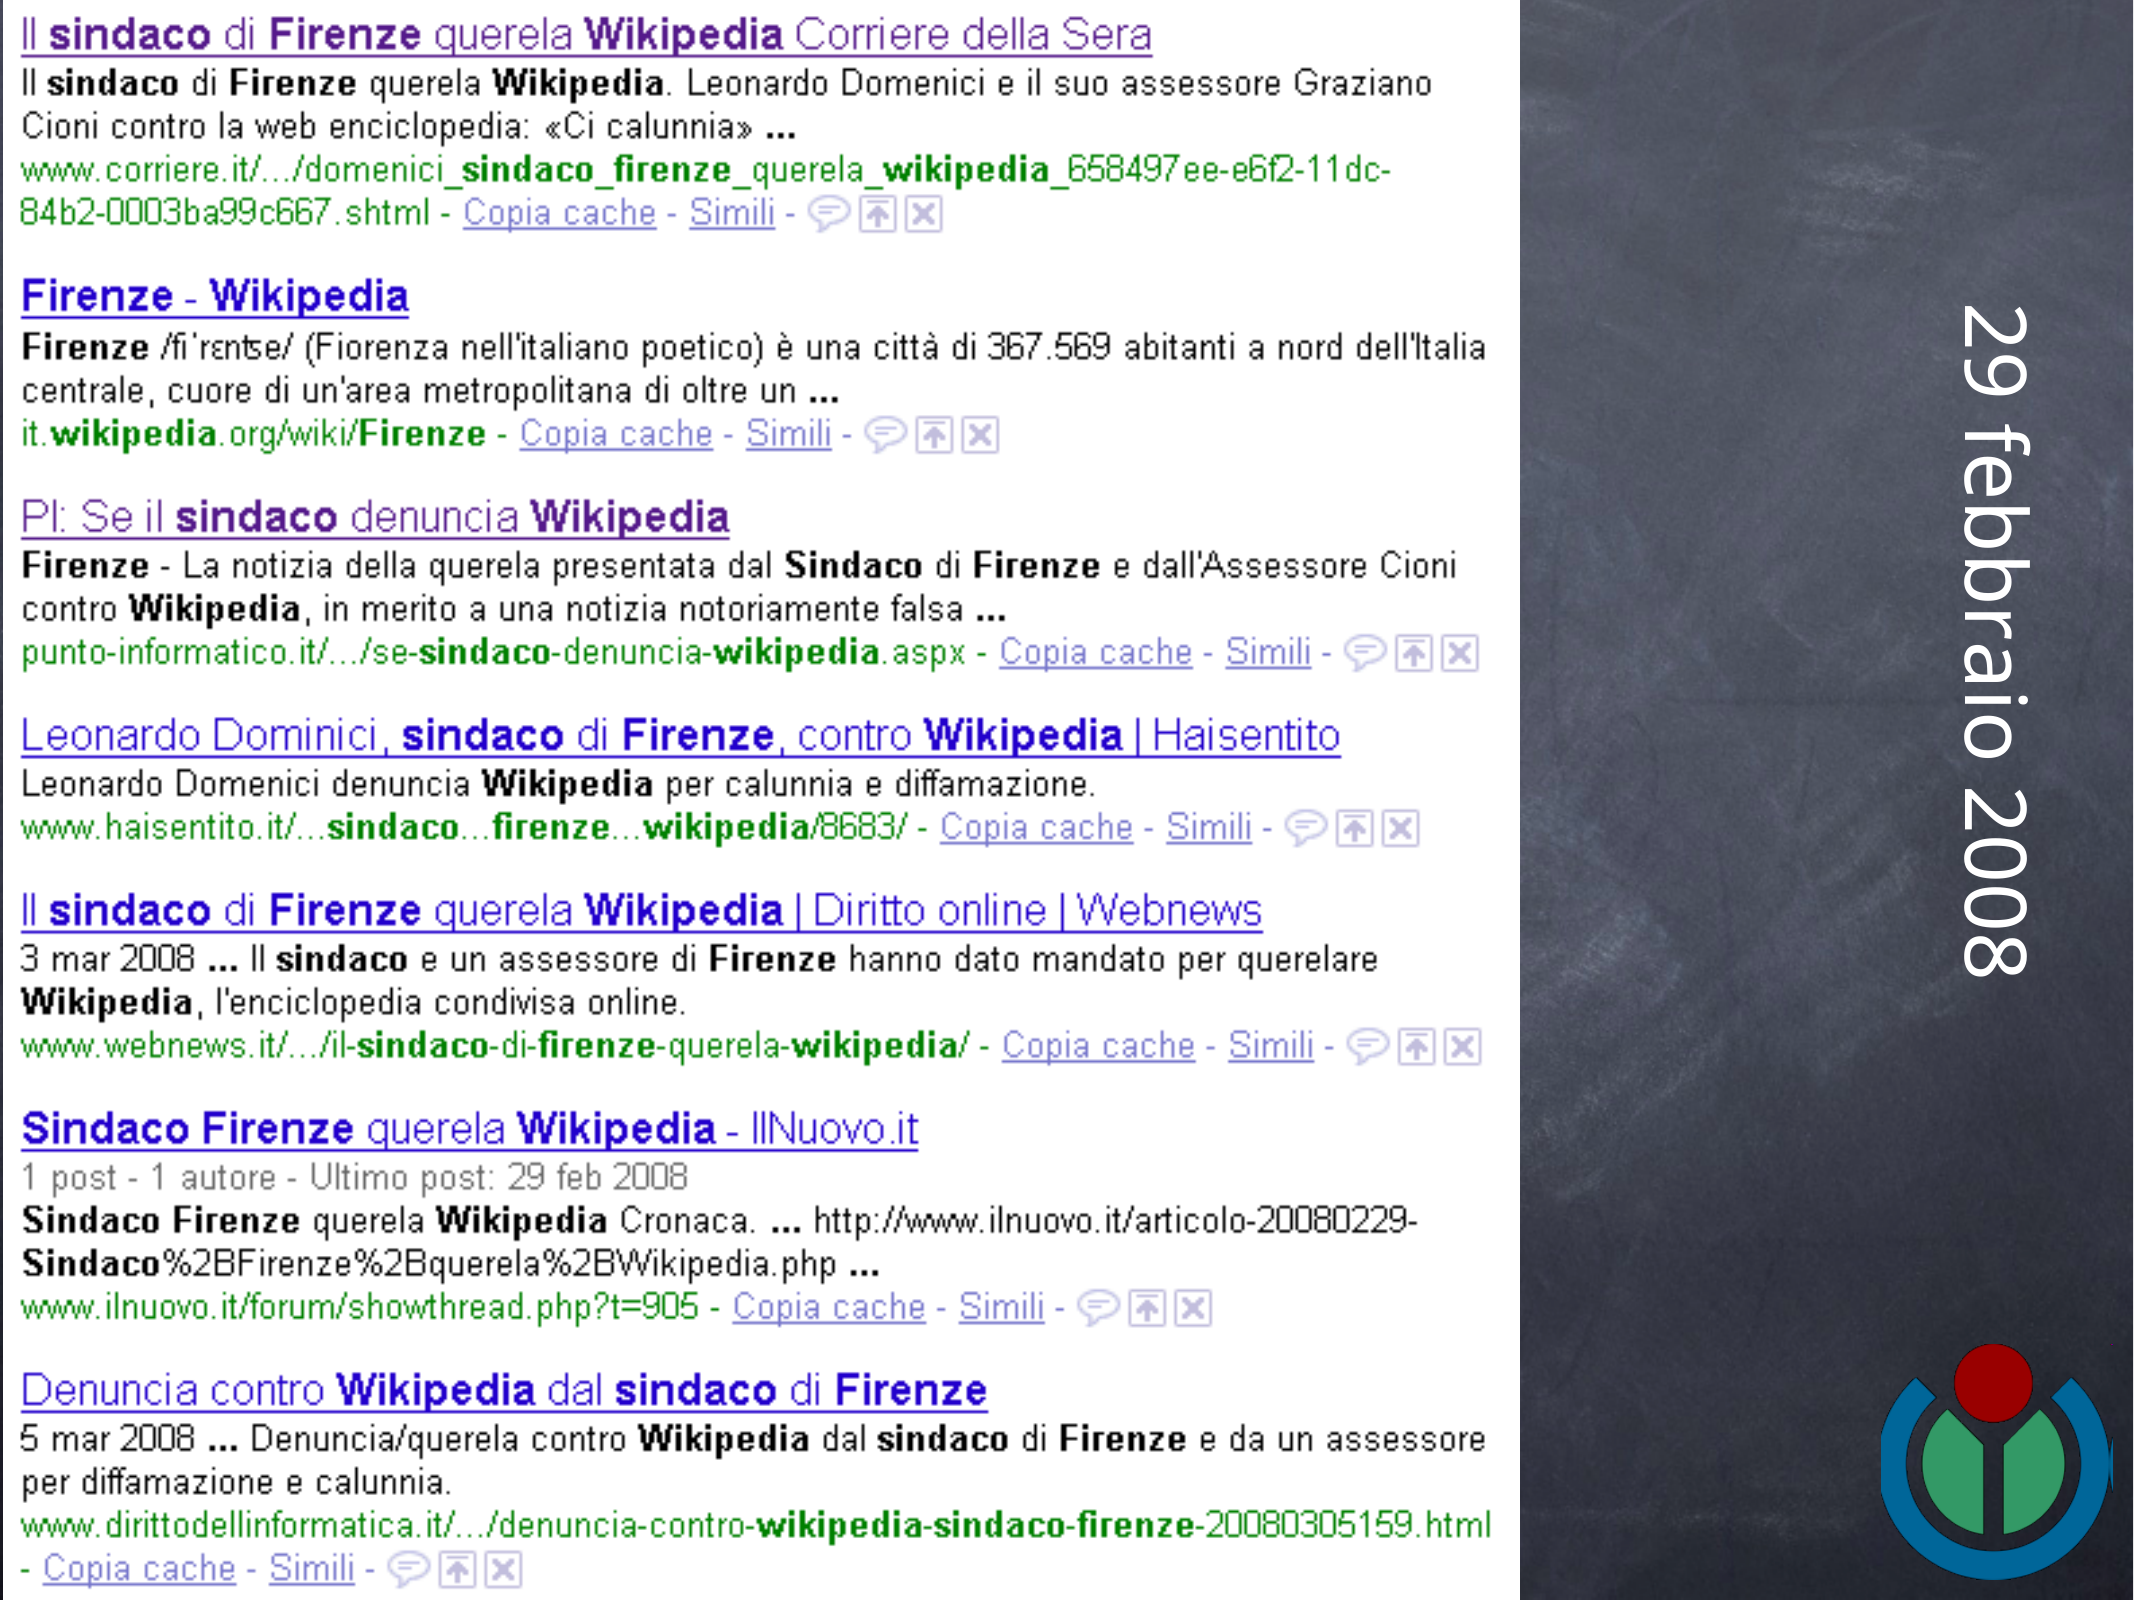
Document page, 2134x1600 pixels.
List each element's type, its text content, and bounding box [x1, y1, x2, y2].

picture [0, 0, 2134, 1600]
text_box 29 febbraio 2008 [1928, 0, 2059, 1285]
